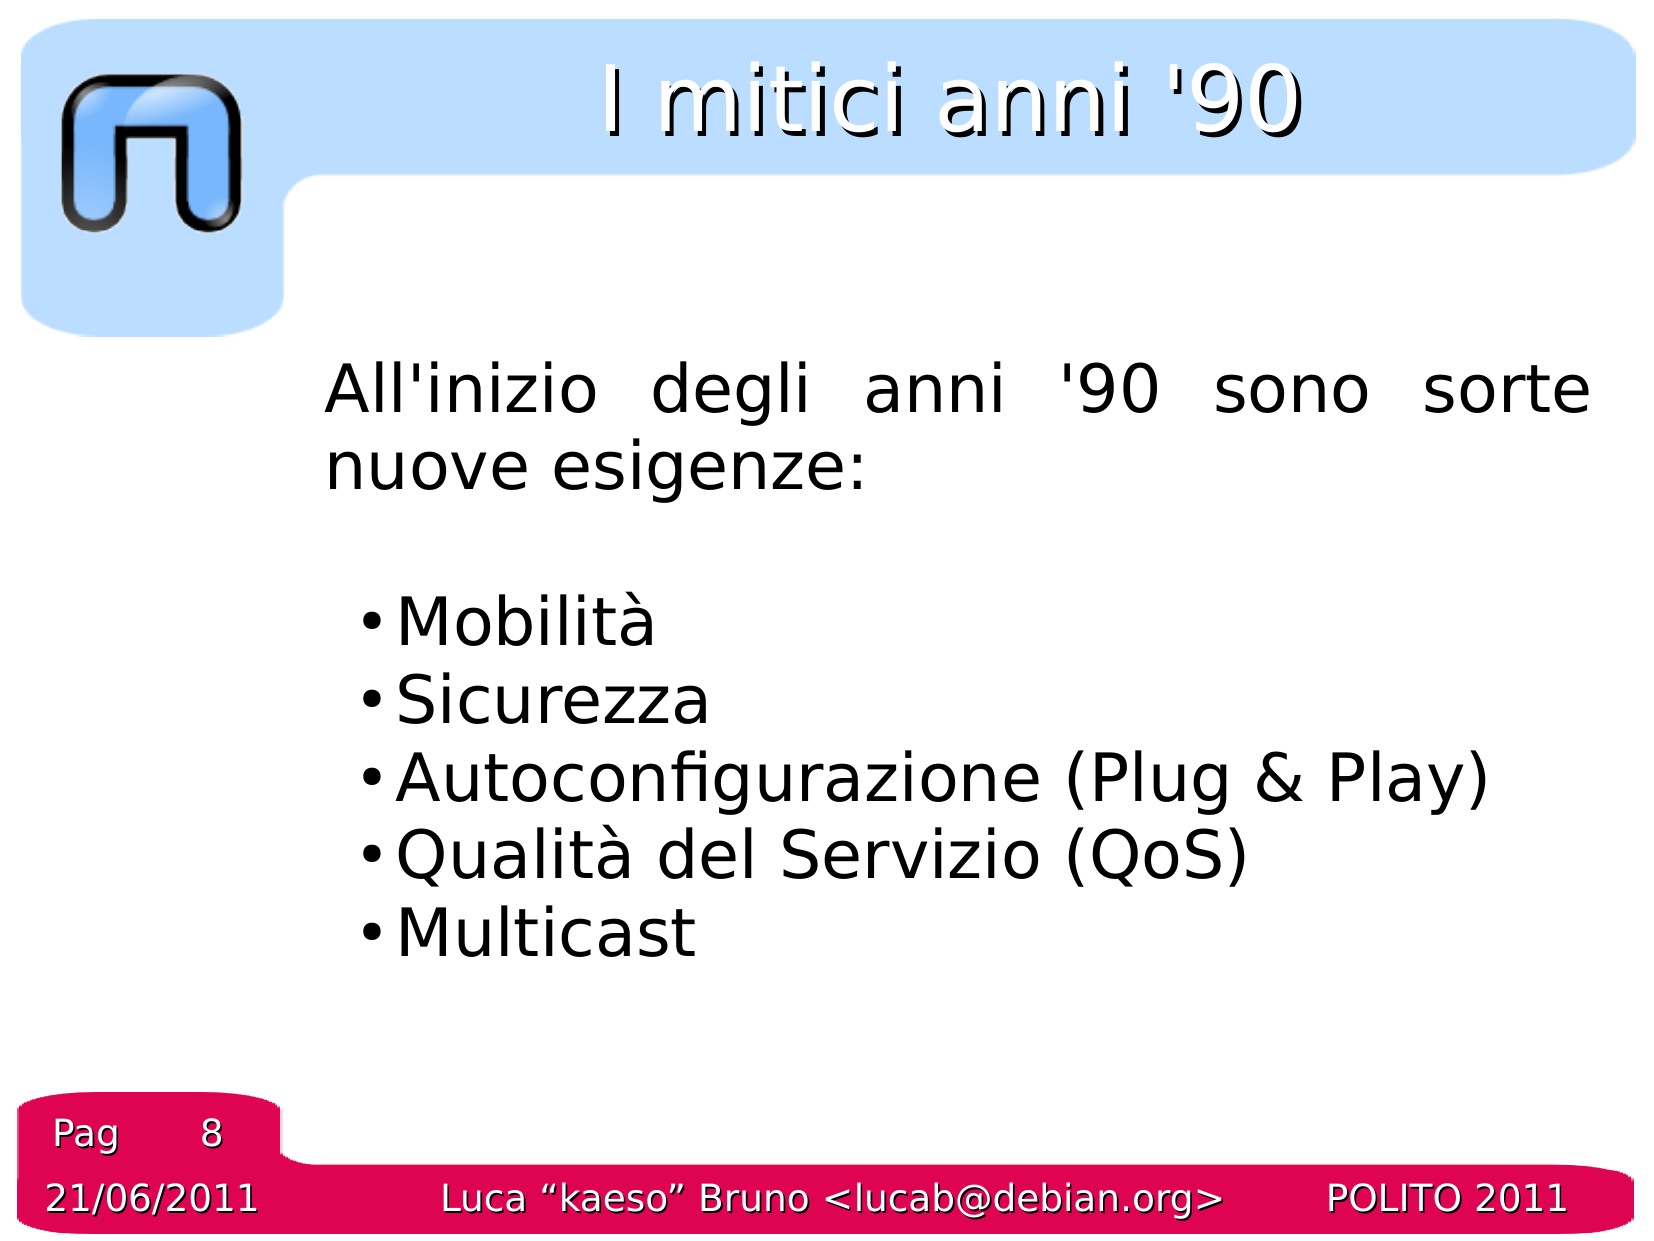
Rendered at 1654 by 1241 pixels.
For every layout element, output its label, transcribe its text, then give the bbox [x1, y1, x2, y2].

picture [17, 1092, 1634, 1234]
text_box Luca “kaeso” Bruno <lucab@debian.org> POLITO 2011 [425, 1169, 1585, 1241]
text_box 21/06/2011 [29, 1169, 284, 1241]
text_box Pag <numero> [38, 1104, 424, 1178]
subtitle All'inizio degli anni '90 sono sorte nuove esigenze: Mobilità Sicurezza Autoconfigurazione (Plug & Play) Qualità del Servizio (QoS) Multicast [324, 259, 1595, 1063]
picture [0, 19, 1636, 337]
title I mitici anni '90 [265, 3, 1636, 196]
